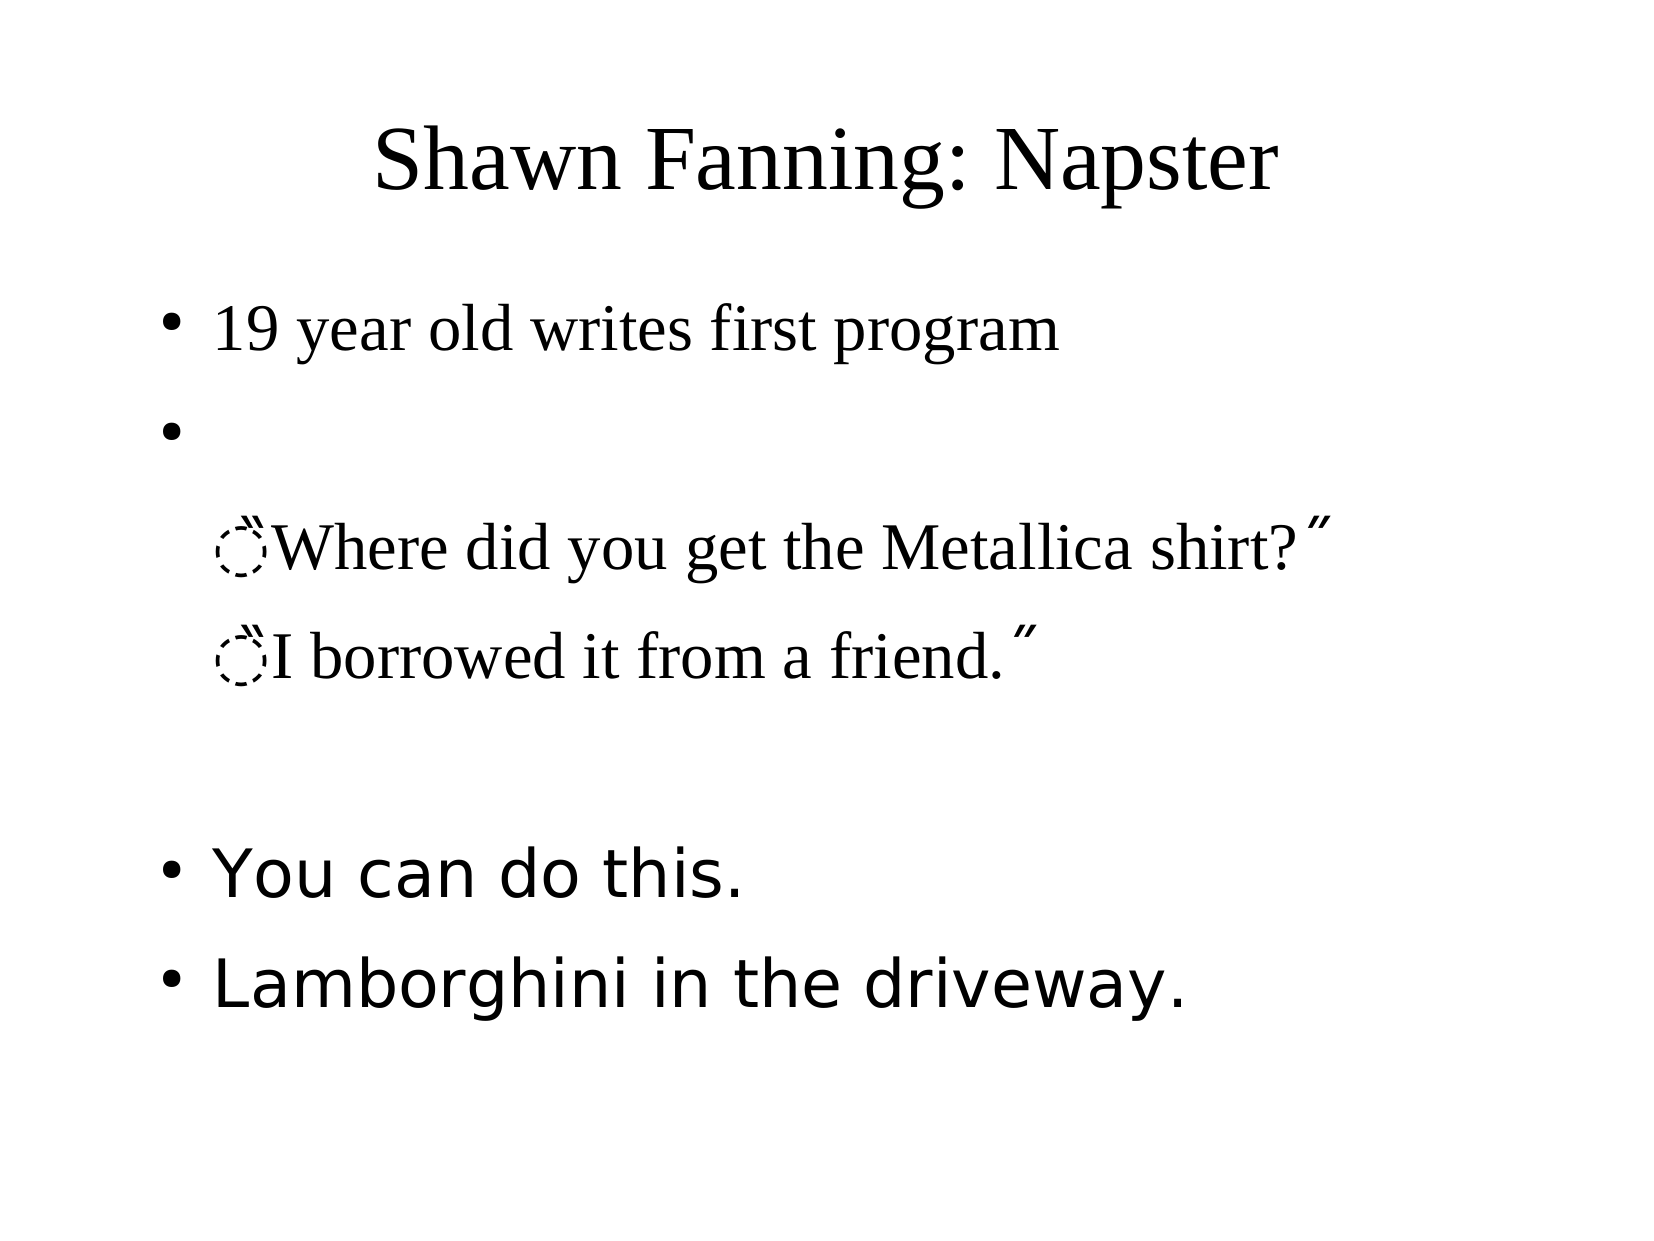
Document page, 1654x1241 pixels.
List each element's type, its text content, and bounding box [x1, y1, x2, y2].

title Shawn Fanning: Napster [82, 49, 1571, 257]
list 19 year old writes first program ̏Where did you get the Metallica shirt?˝ ̏I borrowed it from a friend.˝ You can do this. Lamborghini in the driveway. [124, 283, 1613, 1088]
